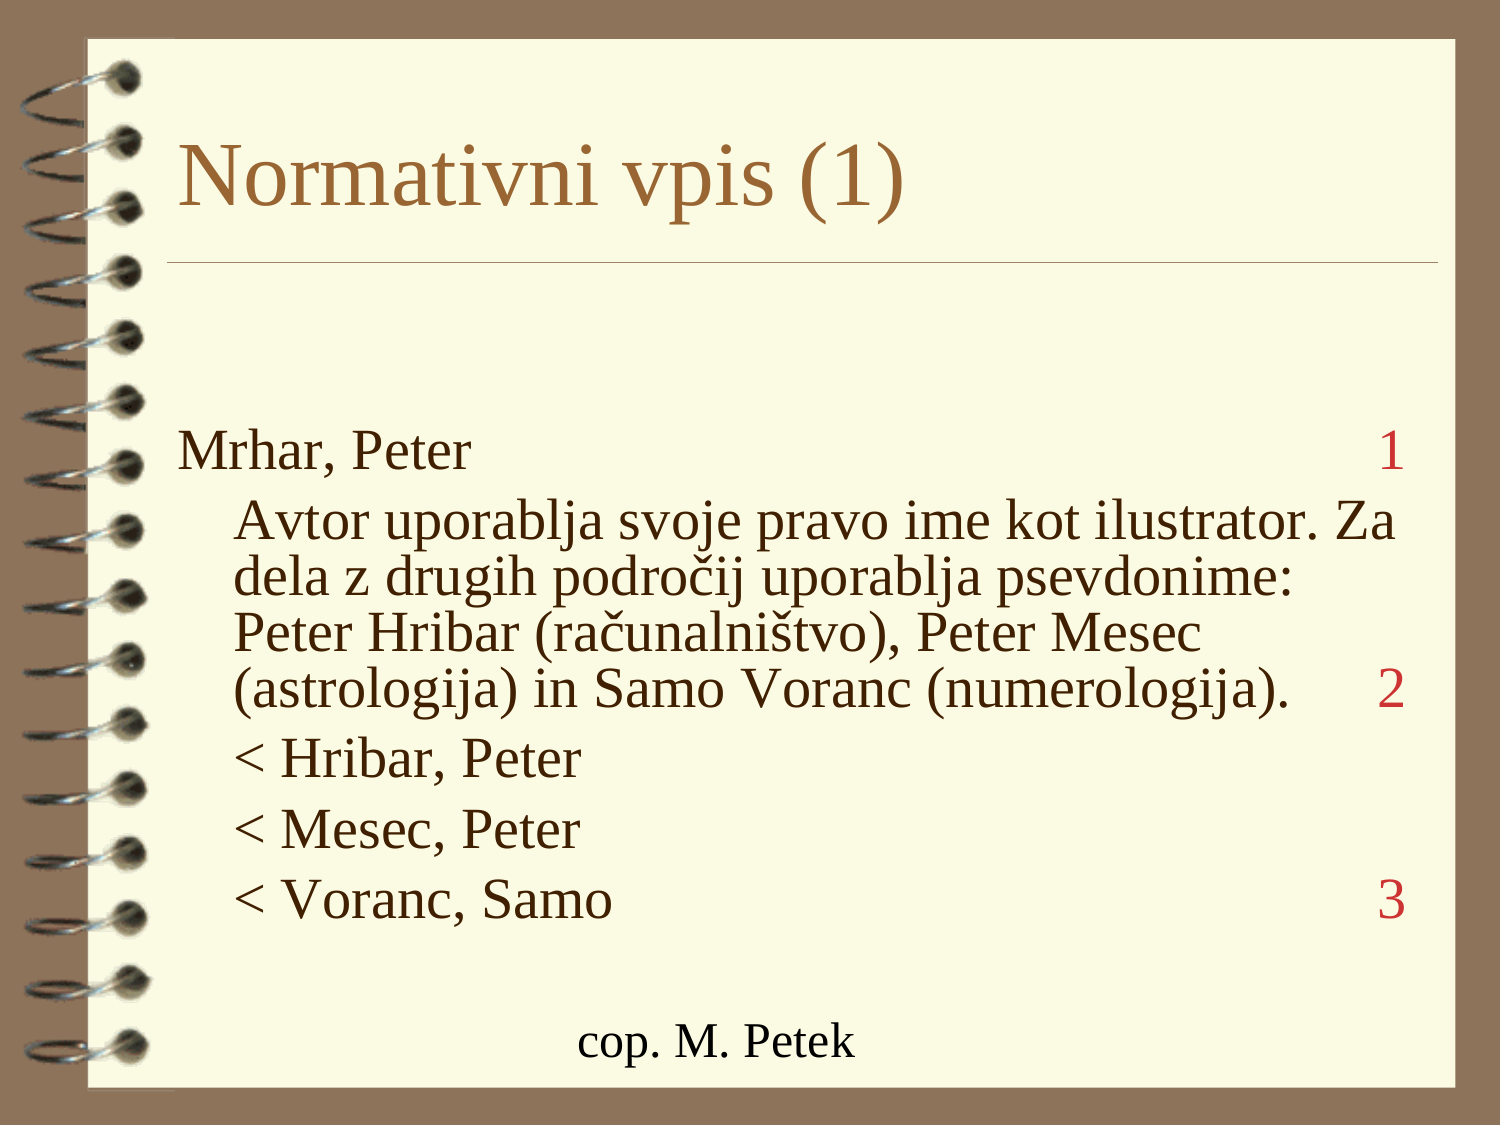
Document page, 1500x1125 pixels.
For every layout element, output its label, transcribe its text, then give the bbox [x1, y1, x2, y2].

title Normativni vpis (1) [162, 74, 1438, 262]
list Mrhar, Peter 1 Avtor uporablja svoje pravo ime kot ilustrator. Za dela z drugih področij uporablja psevdonime: Peter Hribar (računalništvo), Peter Mesec (astrologija) in Samo Voranc (numerologija). 2 < Hribar, Peter < Mesec, Peter < Voranc, Samo 3 [162, 262, 1438, 1047]
picture [0, 0, 175, 1125]
